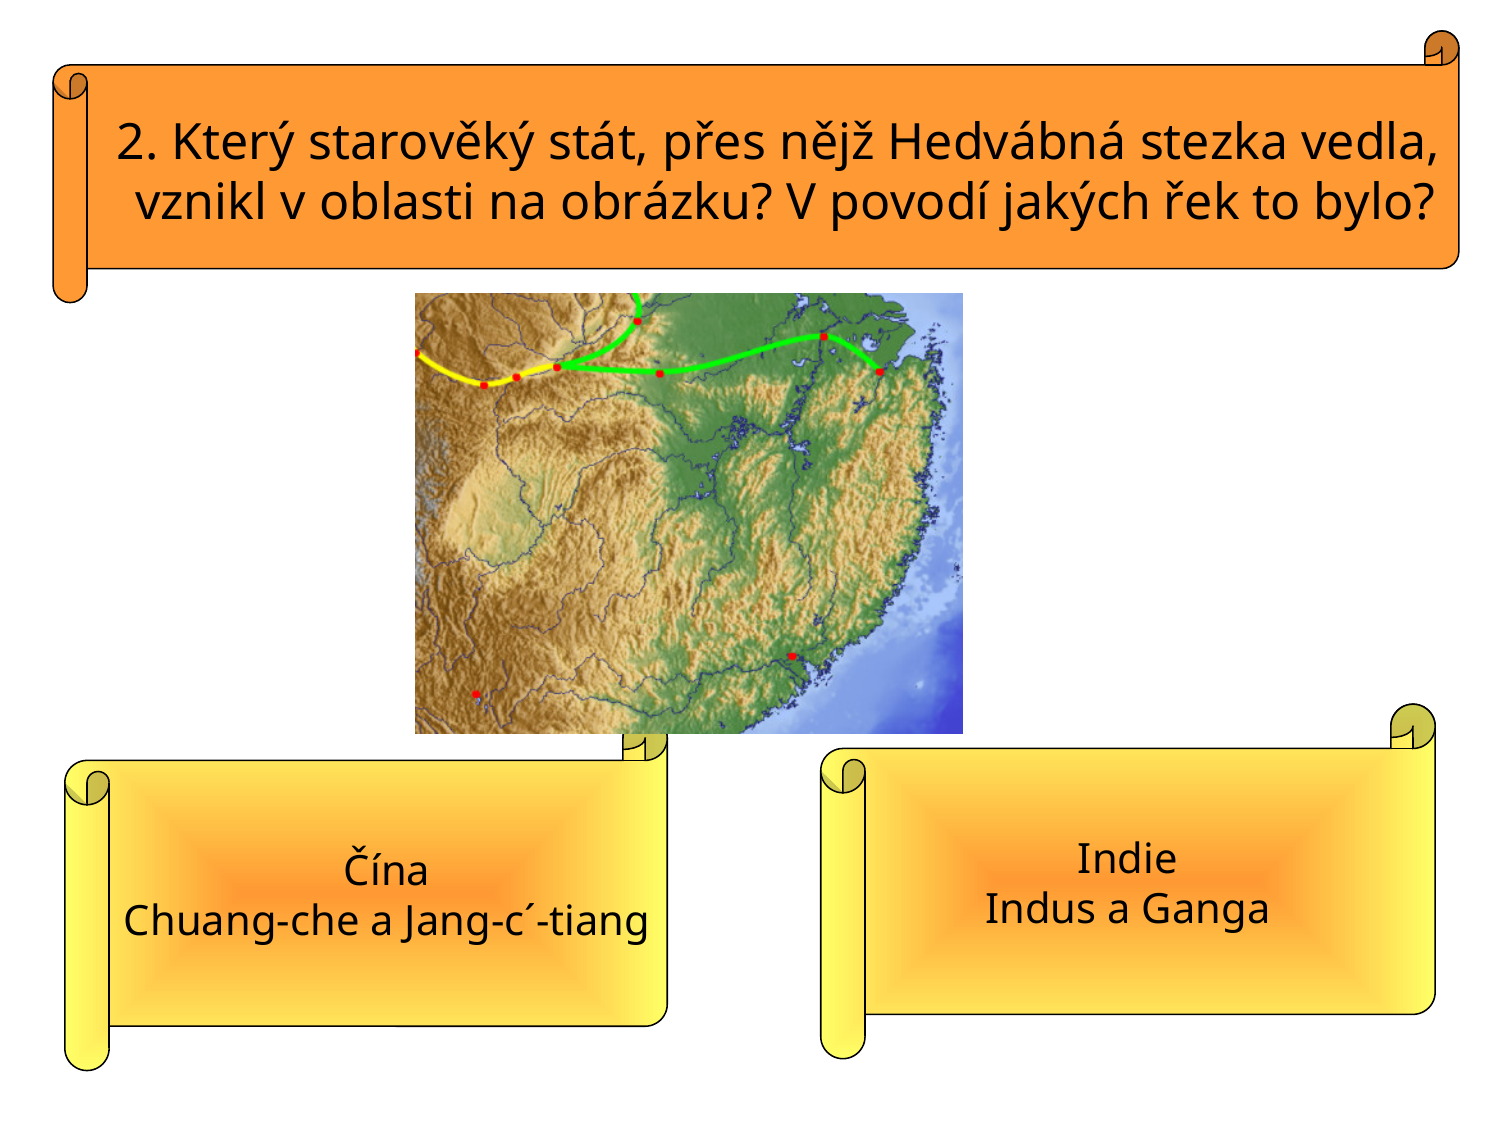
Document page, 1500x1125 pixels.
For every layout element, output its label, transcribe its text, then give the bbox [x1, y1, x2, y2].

text_box Čína Chuang-che a Jang-c´-tiang [64, 785, 110, 1071]
text_box 2. Který starověký stát, přes nějž Hedvábná stezka vedla, vznikl v oblasti na obrázku? V povodí jakých řek to bylo? [102, 101, 1470, 238]
chart [415, 293, 963, 734]
text_box Čína Chuang-che a Jang-c´-tiang [64, 742, 668, 1027]
text_box [53, 30, 1459, 303]
text_box Indie Indus a Ganga [820, 729, 1436, 1015]
text_box Indie Indus a Ganga [820, 774, 866, 1059]
